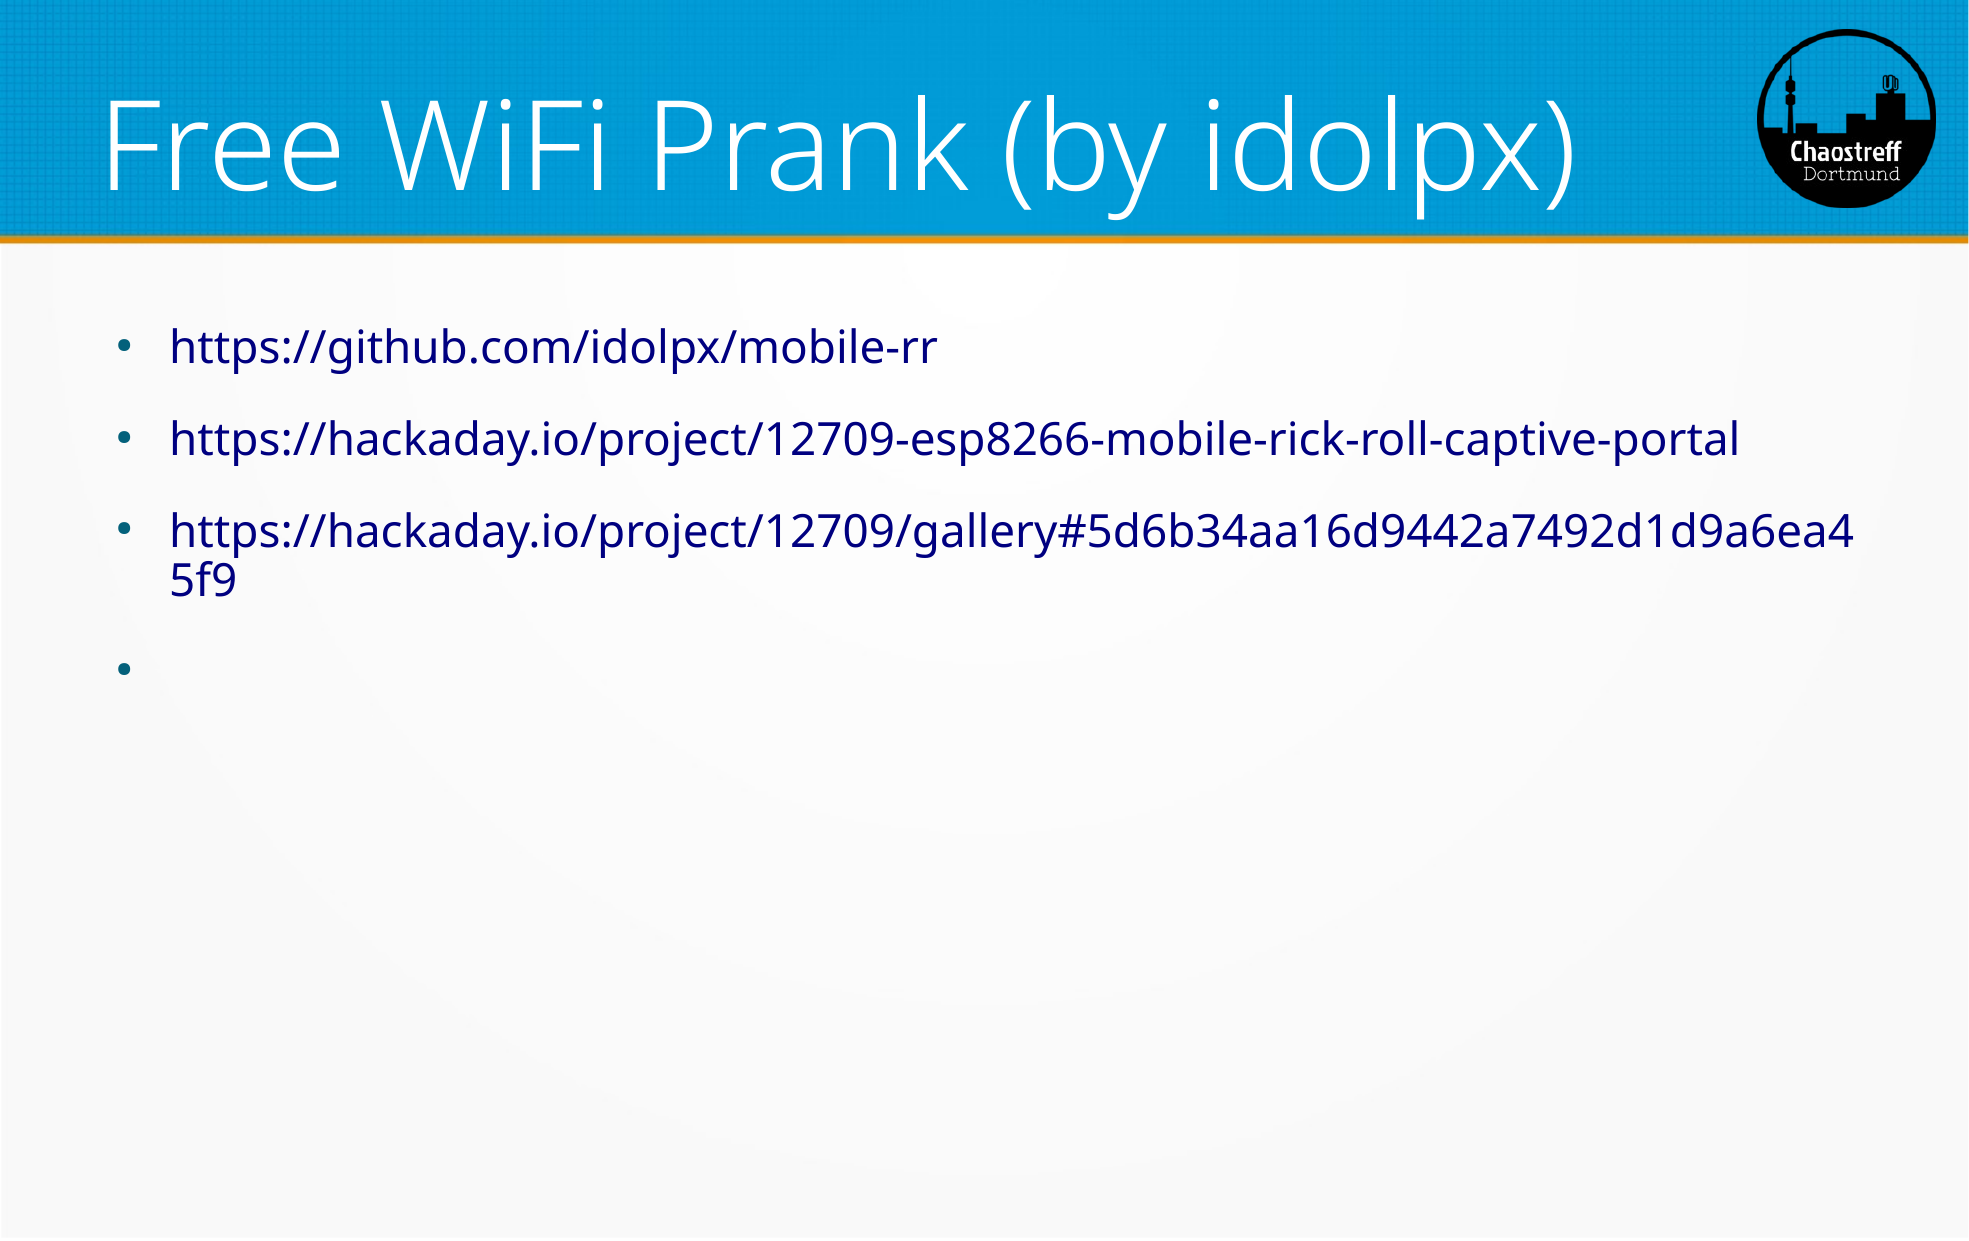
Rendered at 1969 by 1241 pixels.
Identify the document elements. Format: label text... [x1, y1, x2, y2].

list https://github.com/idolpx/mobile-rr https://hackaday.io/project/12709-esp8266-mobile-rick-roll-captive-portal https://hackaday.io/project/12709/gallery#5d6b34aa16d9442a7492d1d9a6ea45f9 [98, 315, 1861, 1081]
title Free WiFi Prank (by idolpx) [98, 19, 1870, 227]
picture [1870, 34, 1935, 204]
picture [0, 233, 1969, 1241]
